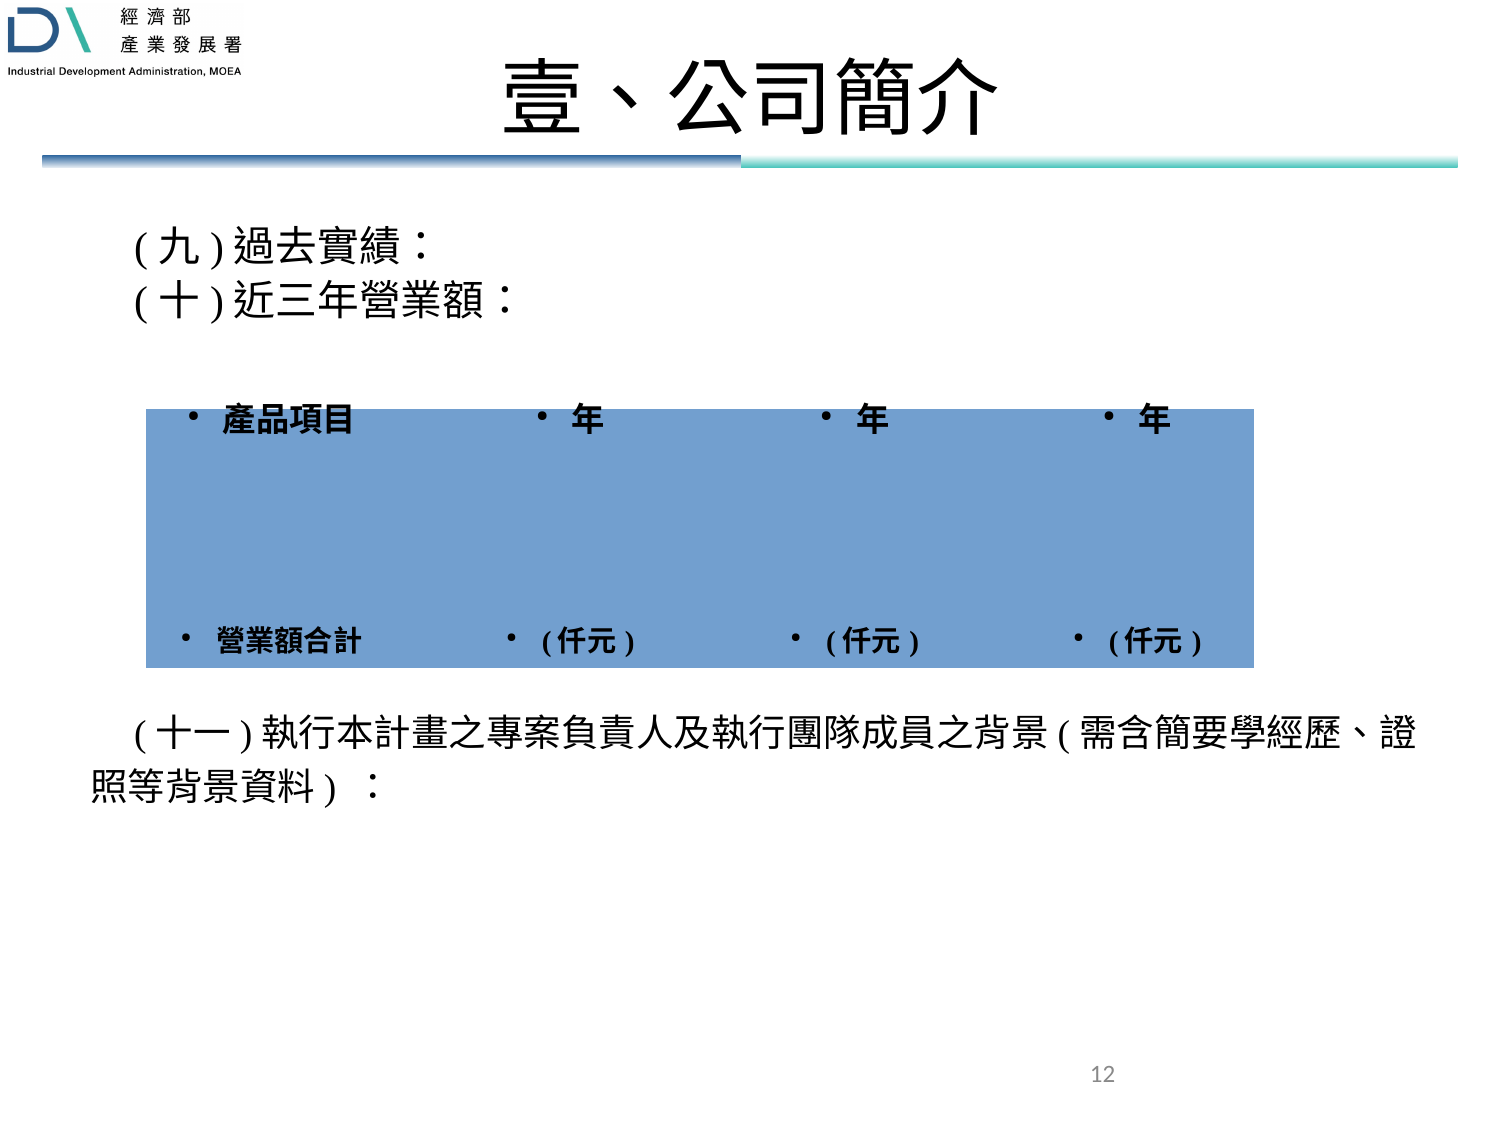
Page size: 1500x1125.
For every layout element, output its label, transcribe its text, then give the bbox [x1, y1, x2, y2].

table_cell (仟元) [398, 628, 689, 668]
table_cell (仟元) [689, 628, 966, 668]
table_cell [398, 448, 689, 508]
table_header 年 [966, 409, 1254, 448]
title 壹、公司簡介 [75, 19, 1426, 171]
table_cell [398, 568, 689, 628]
table_cell [689, 448, 966, 508]
text_box (九)過去實績： (十)近三年營業額： [75, 208, 1410, 386]
table_cell 營業額合計 [146, 628, 398, 668]
table_cell [966, 508, 1254, 568]
table_header 年 [398, 409, 689, 448]
table_cell [146, 568, 398, 628]
table_header 年 [689, 409, 966, 448]
table_cell [966, 448, 1254, 508]
table_cell [146, 508, 398, 568]
table_cell [689, 508, 966, 568]
table_cell [966, 568, 1254, 628]
text_box (十一)執行本計畫之專案負責人及執行團隊成員之背景(需含簡要學經歷、證照等背景資料) ： [75, 692, 1459, 816]
table_header 產品項目 [146, 409, 398, 448]
table_cell [689, 568, 966, 628]
table_cell [146, 448, 398, 508]
table_cell (仟元) [966, 628, 1254, 668]
text_box 12 [1074, 1042, 1426, 1103]
table_cell [398, 508, 689, 568]
